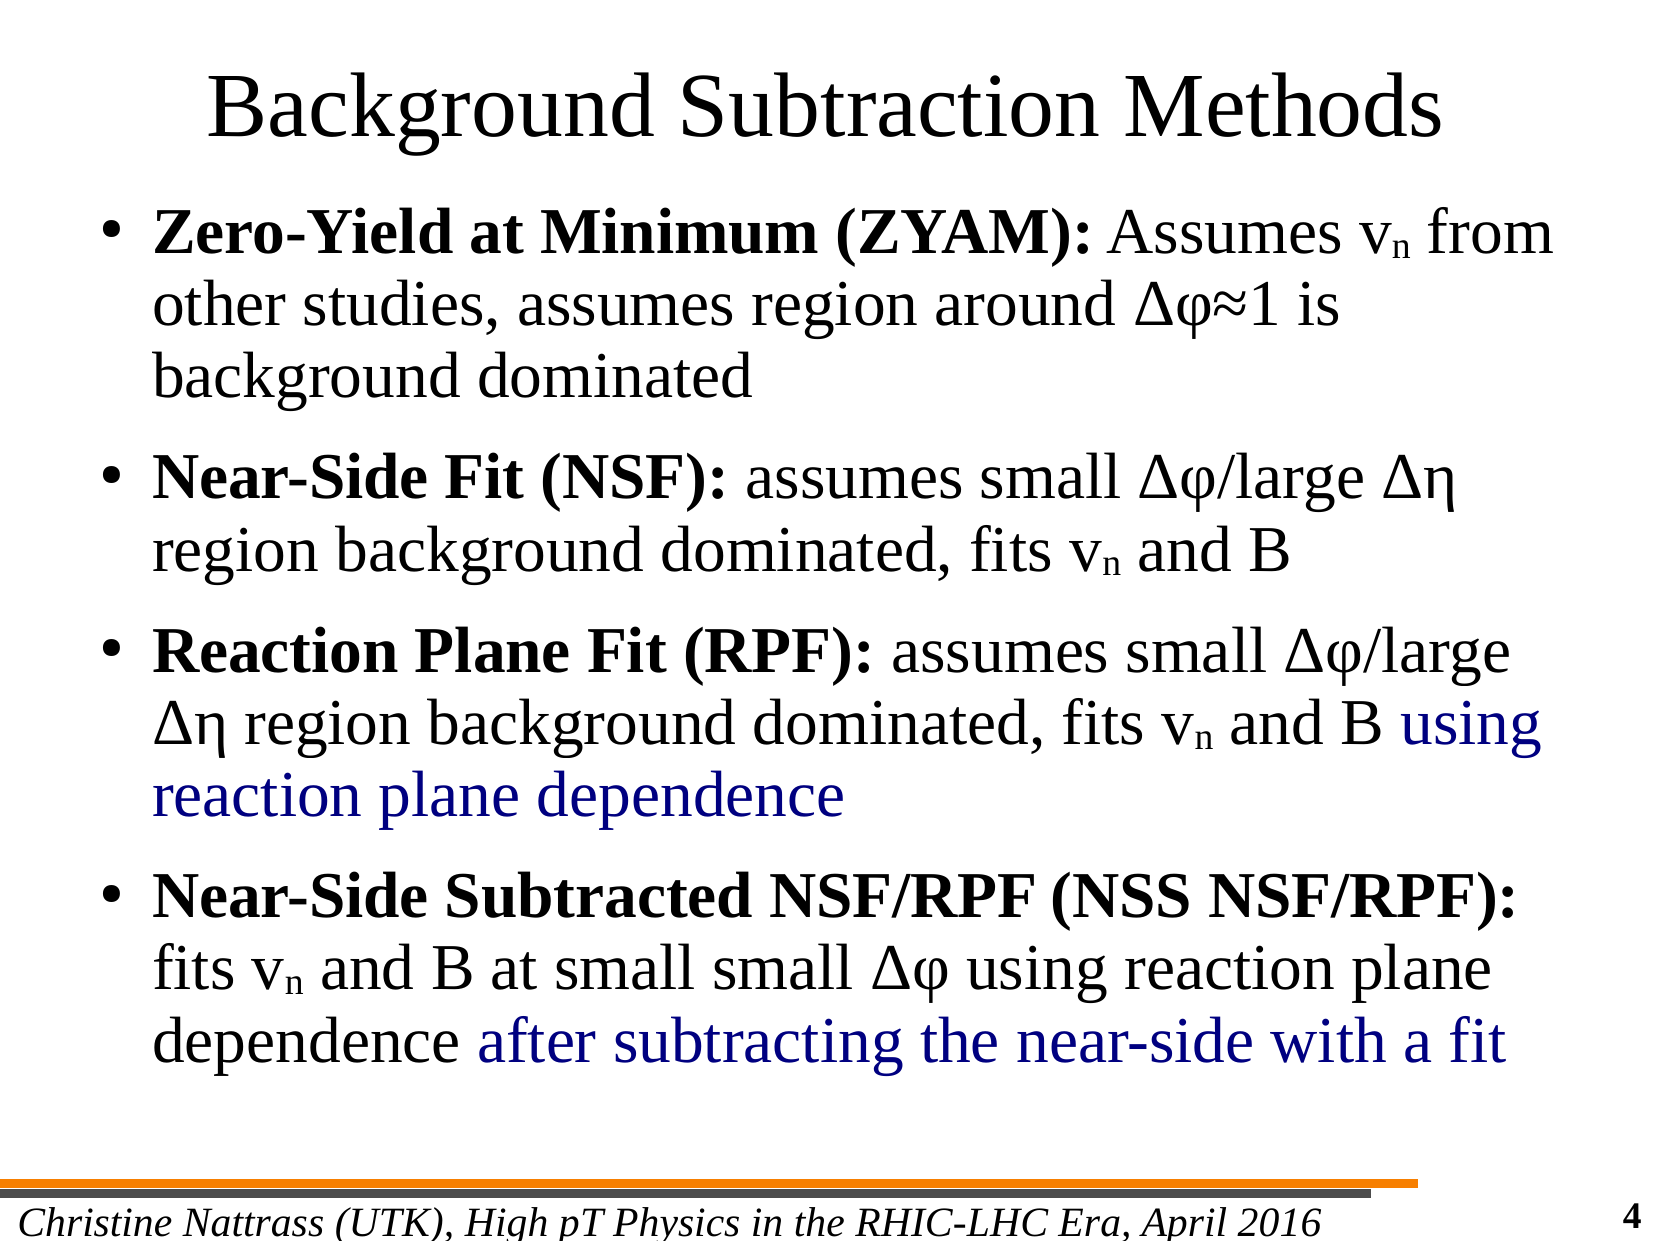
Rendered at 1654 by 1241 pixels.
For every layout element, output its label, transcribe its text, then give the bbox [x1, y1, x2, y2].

list Zero-Yield at Minimum (ZYAM): Assumes vn from other studies, assumes region around Δφ≈1 is background dominated Near-Side Fit (NSF): assumes small Δφ/large Δη region background dominated, fits vn and B Reaction Plane Fit (RPF): assumes small Δφ/large Δη region background dominated, fits vn and B using reaction plane dependence Near-Side Subtracted NSF/RPF (NSS NSF/RPF): fits vn and B at small small Δφ using reaction plane dependence after subtracting the near-side with a fit [82, 195, 1571, 1081]
title Background Subtraction Methods [82, 2, 1571, 195]
